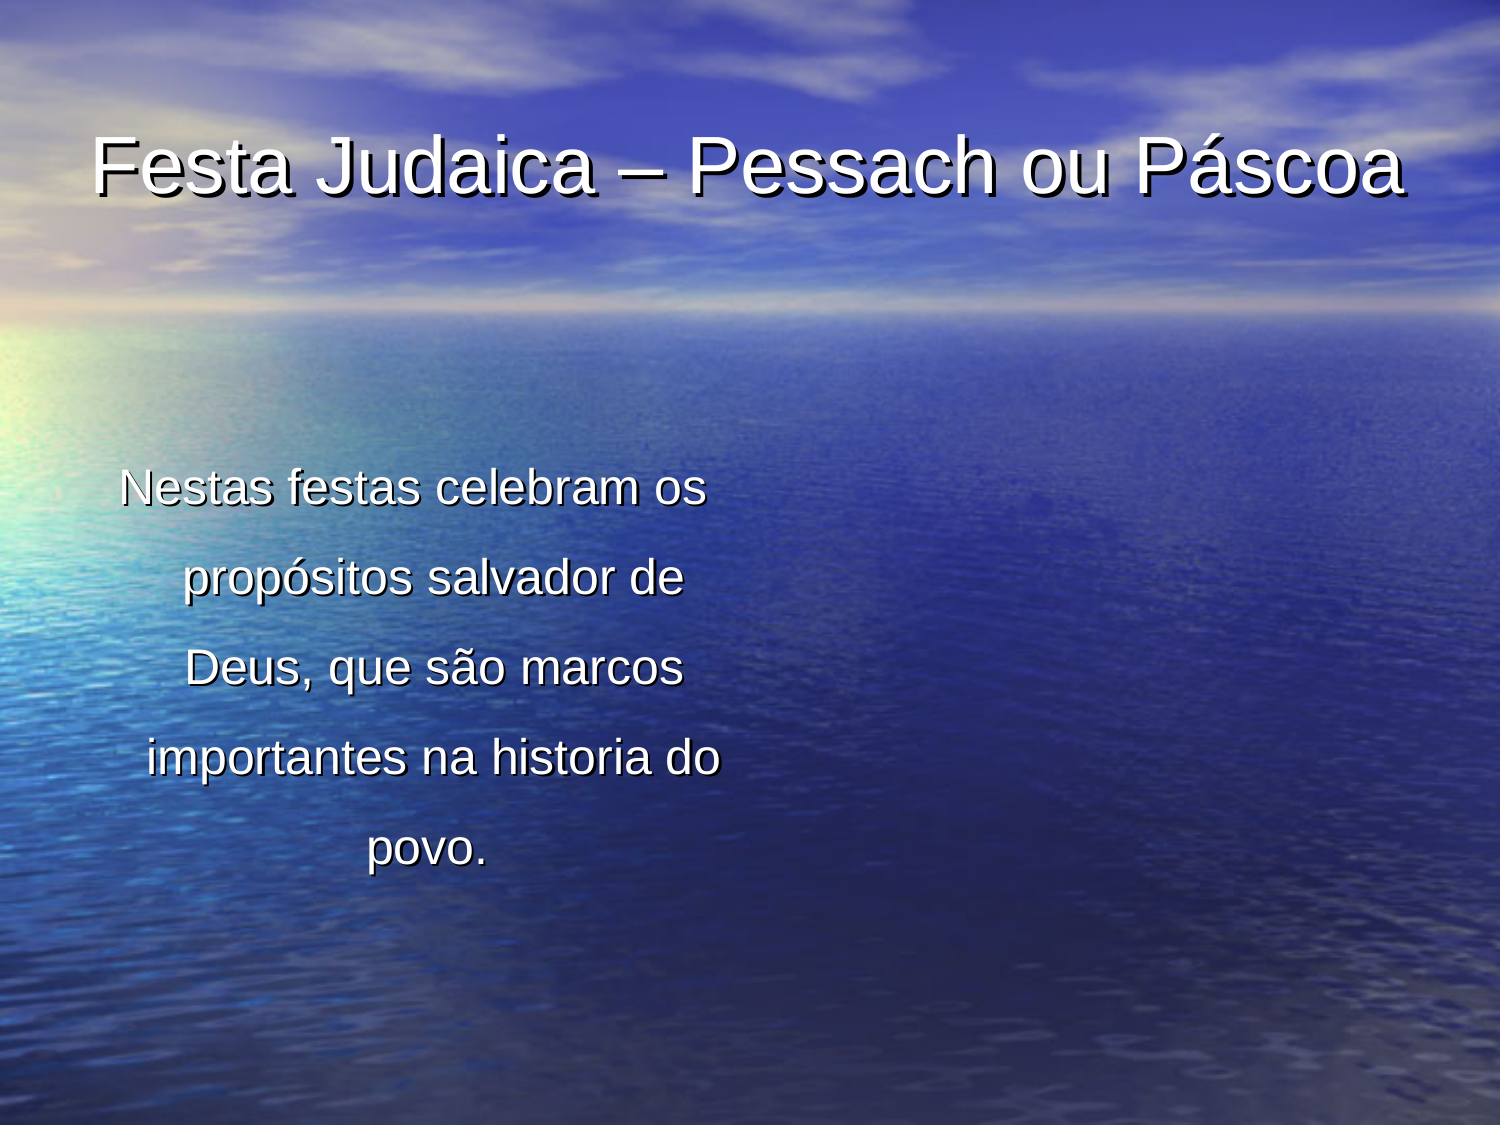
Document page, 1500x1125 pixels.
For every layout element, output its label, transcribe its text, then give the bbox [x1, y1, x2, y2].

title Festa Judaica – Pessach ou Páscoa [75, 47, 1426, 276]
picture [0, 0, 1500, 1125]
list Nestas festas celebram os propósitos salvador de Deus, que são marcos importantes na historia do povo. [75, 314, 738, 988]
